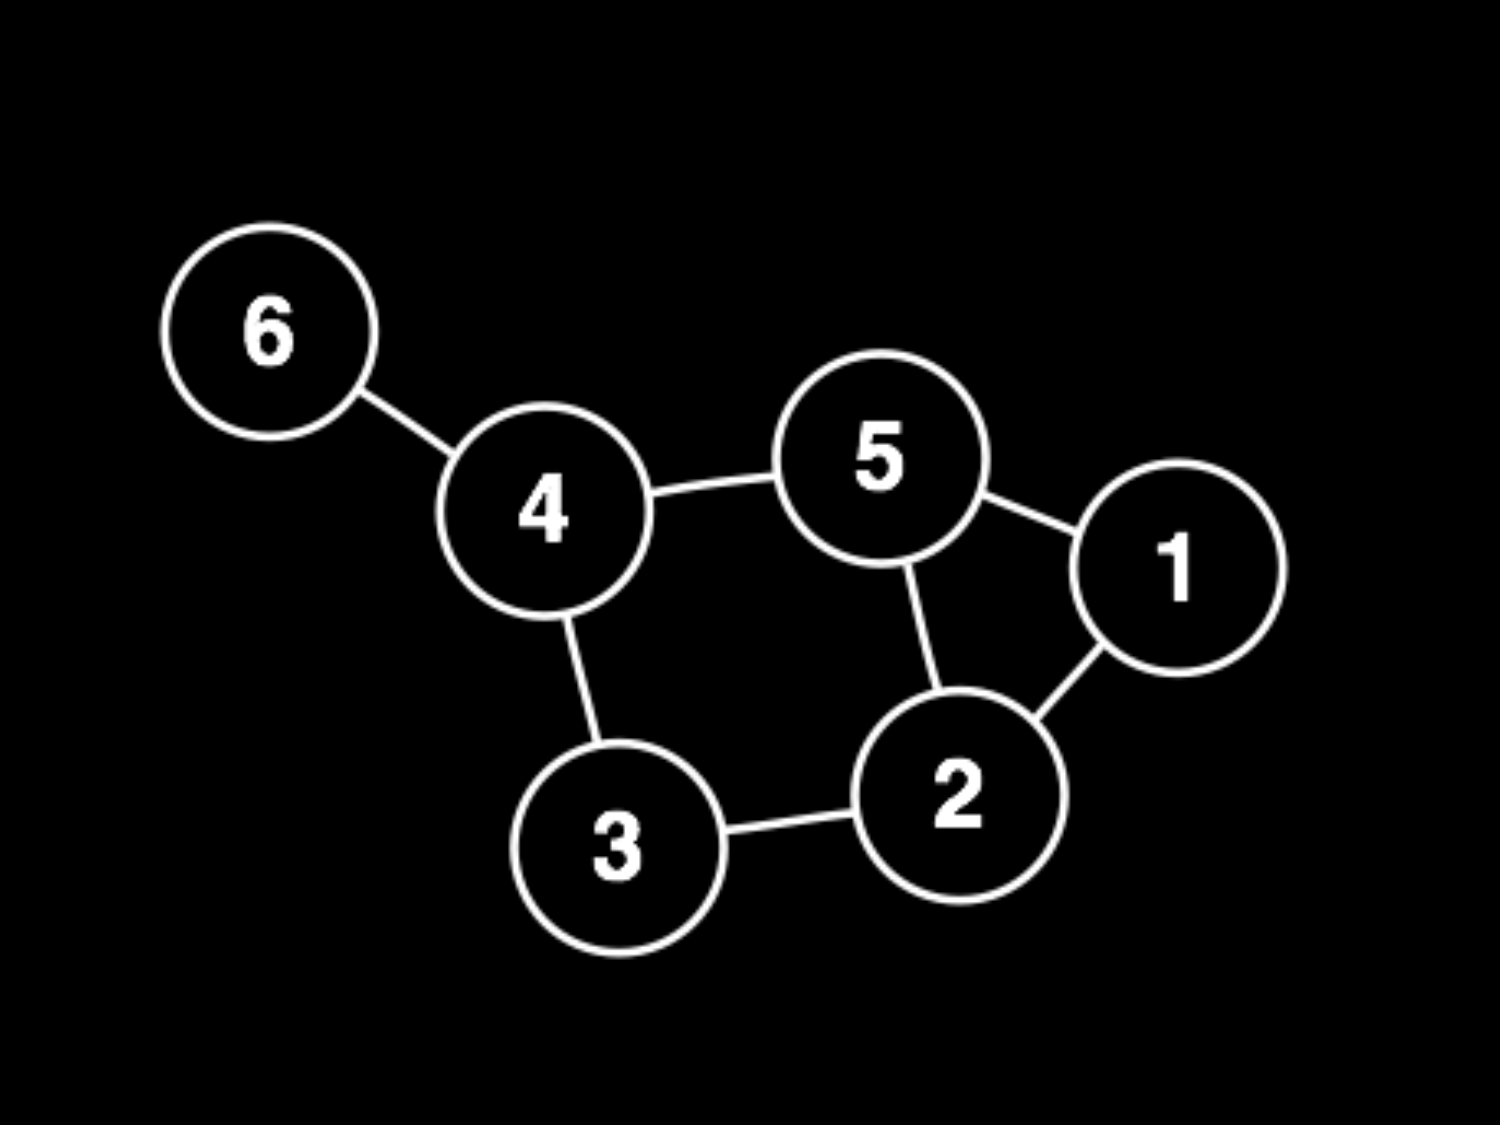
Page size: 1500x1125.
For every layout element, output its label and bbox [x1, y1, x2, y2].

text_box [137, 200, 1313, 983]
